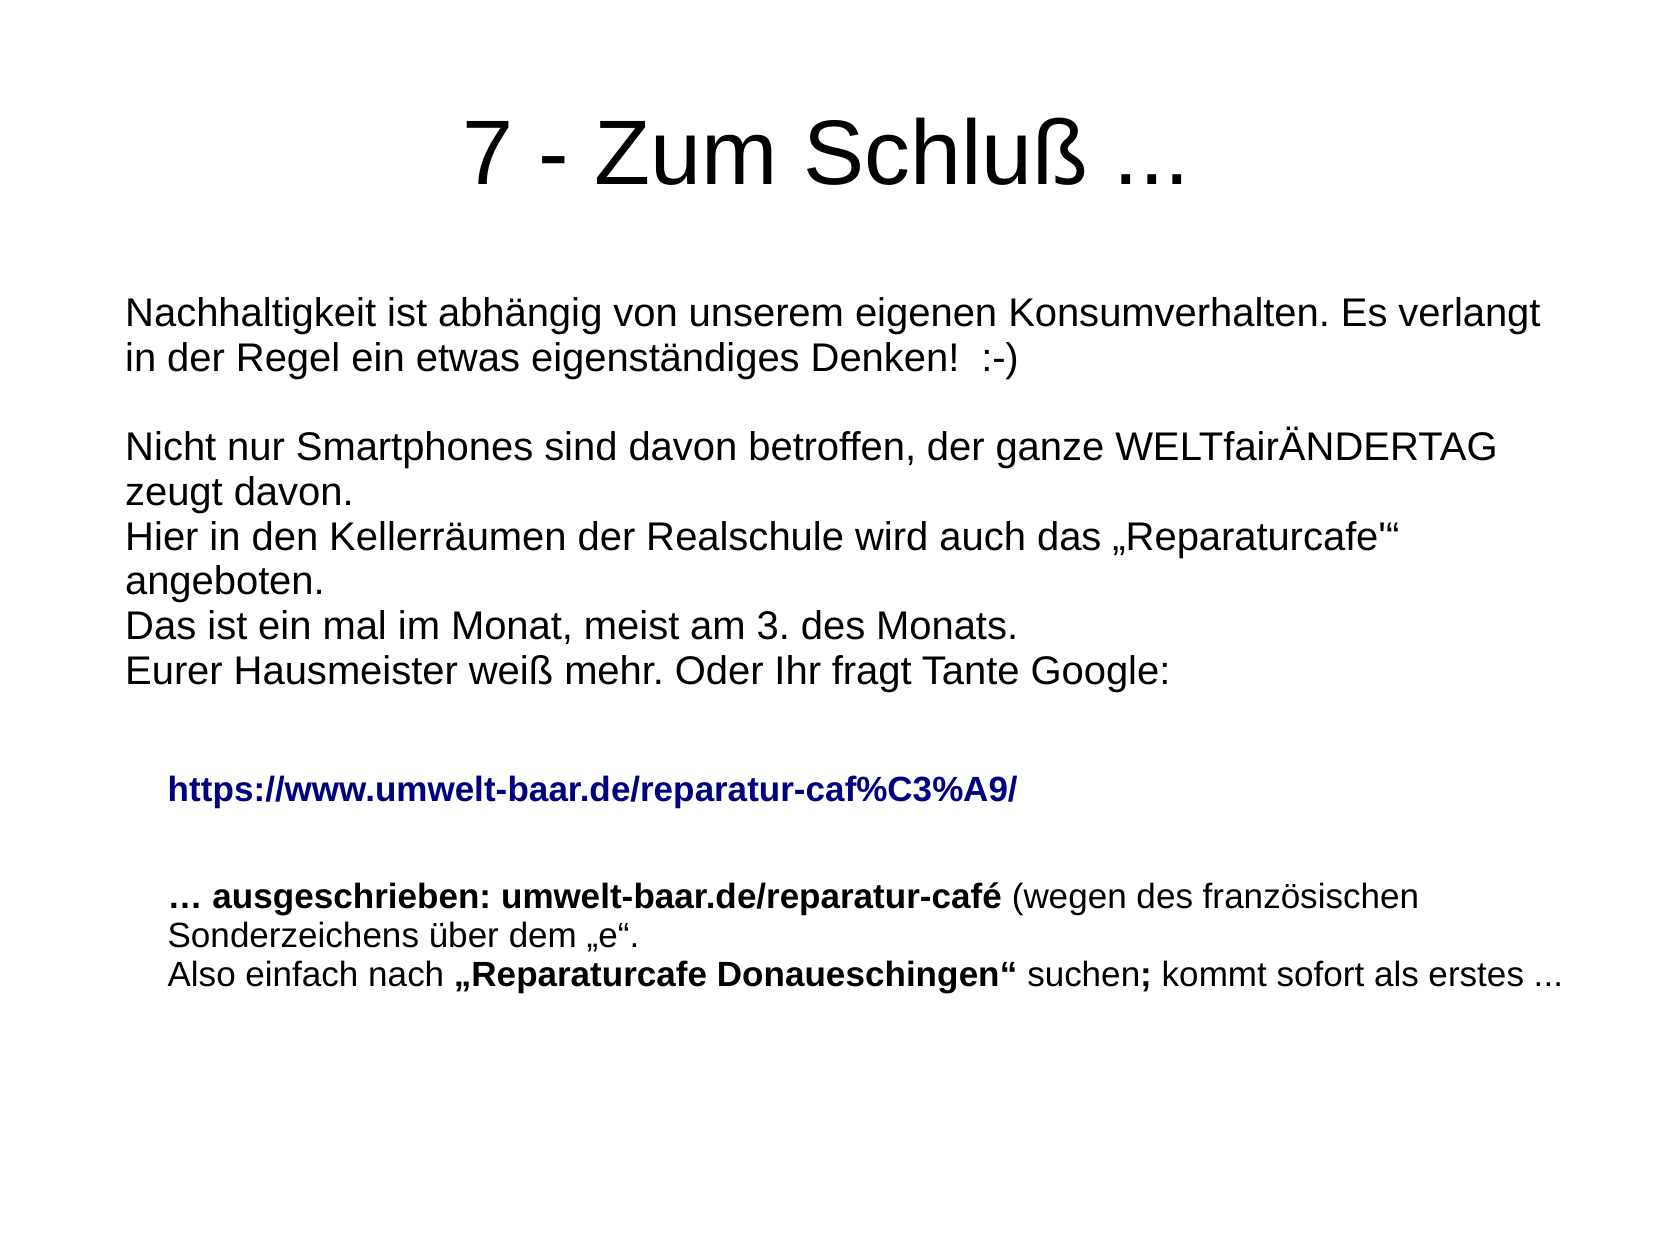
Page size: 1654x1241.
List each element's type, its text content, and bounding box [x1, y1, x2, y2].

title 7 - Zum Schluß ... [82, 49, 1571, 257]
list Nachhaltigkeit ist abhängig von unserem eigenen Konsumverhalten. Es verlangt in der Regel ein etwas eigenständiges Denken! :-) Nicht nur Smartphones sind davon betroffen, der ganze WELTfairÄNDERTAG zeugt davon. Hier in den Kellerräumen der Realschule wird auch das „Reparaturcafe'“ angeboten. Das ist ein mal im Monat, meist am 3. des Monats. Eurer Hausmeister weiß mehr. Oder Ihr fragt Tante Google: https://www.umwelt-baar.de/reparatur-caf%C3%A9/ … ausgeschrieben: umwelt-baar.de/reparatur-café (wegen des französischen Sonderzeichens über dem „e“. Also einfach nach „Reparaturcafe Donaueschingen“ suchen; kommt sofort als erstes ... [82, 290, 1571, 1010]
